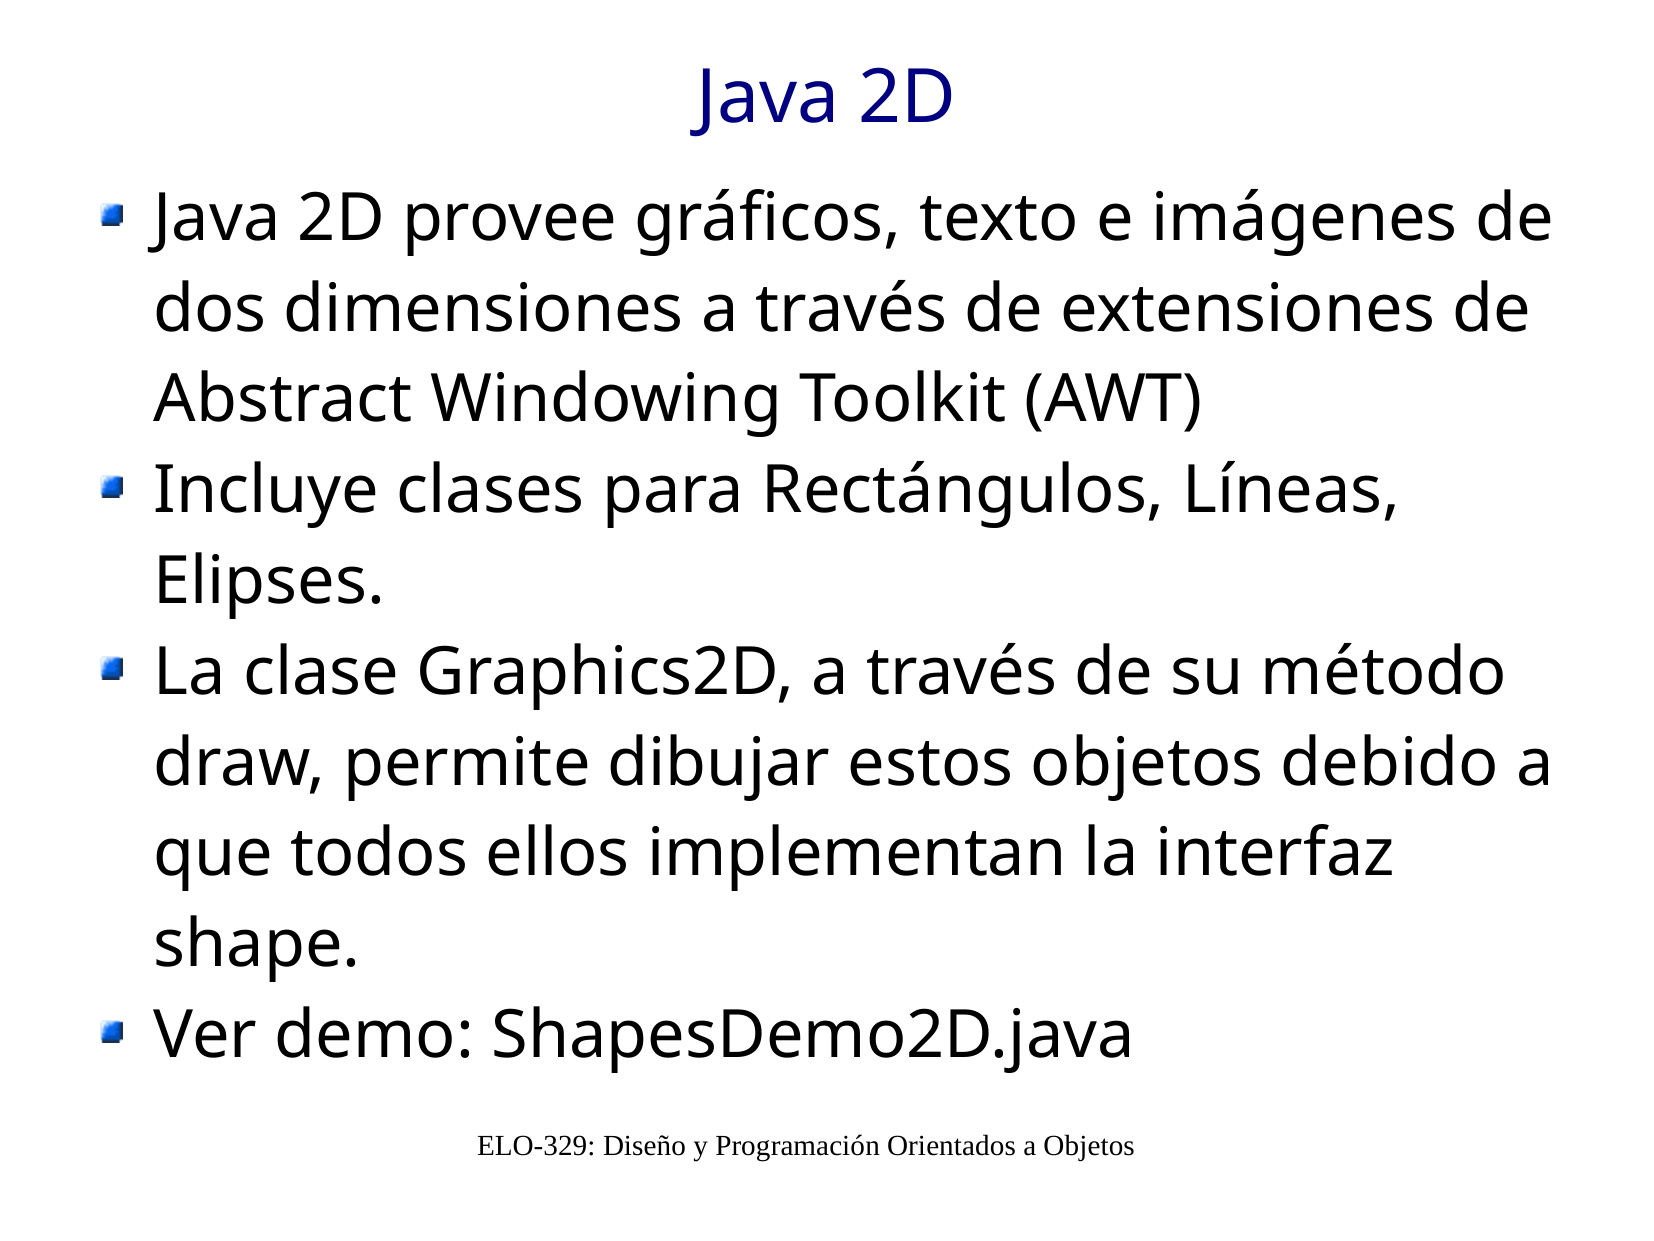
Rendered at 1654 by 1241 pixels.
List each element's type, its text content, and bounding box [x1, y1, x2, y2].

title Java 2D [82, 43, 1571, 145]
list Java 2D provee gráficos, texto e imágenes de dos dimensiones a través de extensiones de Abstract Windowing Toolkit (AWT)‏ Incluye clases para Rectángulos, Líneas, Elipses. La clase Graphics2D, a través de su método draw, permite dibujar estos objetos debido a que todos ellos implementan la interfaz shape. Ver demo: ShapesDemo2D.java [82, 169, 1571, 1112]
